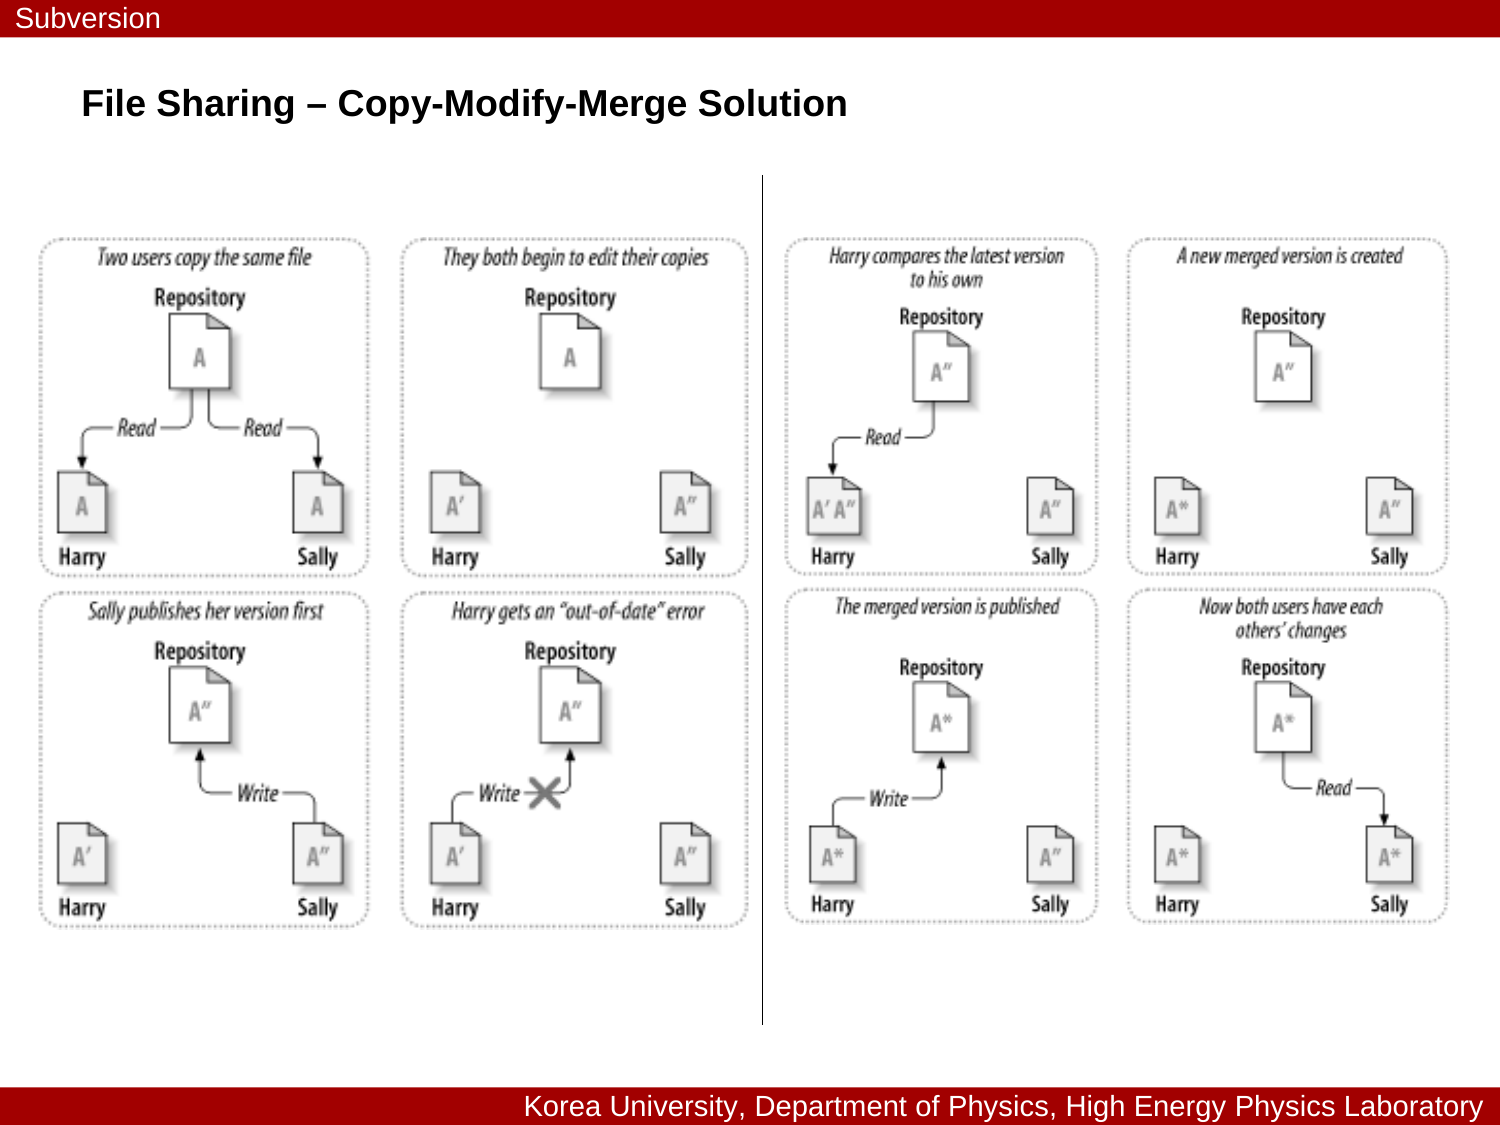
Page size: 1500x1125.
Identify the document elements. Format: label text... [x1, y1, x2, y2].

text_box File Sharing – Copy-Modify-Merge Solution [56, 75, 865, 133]
picture [37, 237, 751, 930]
picture [783, 237, 1450, 925]
